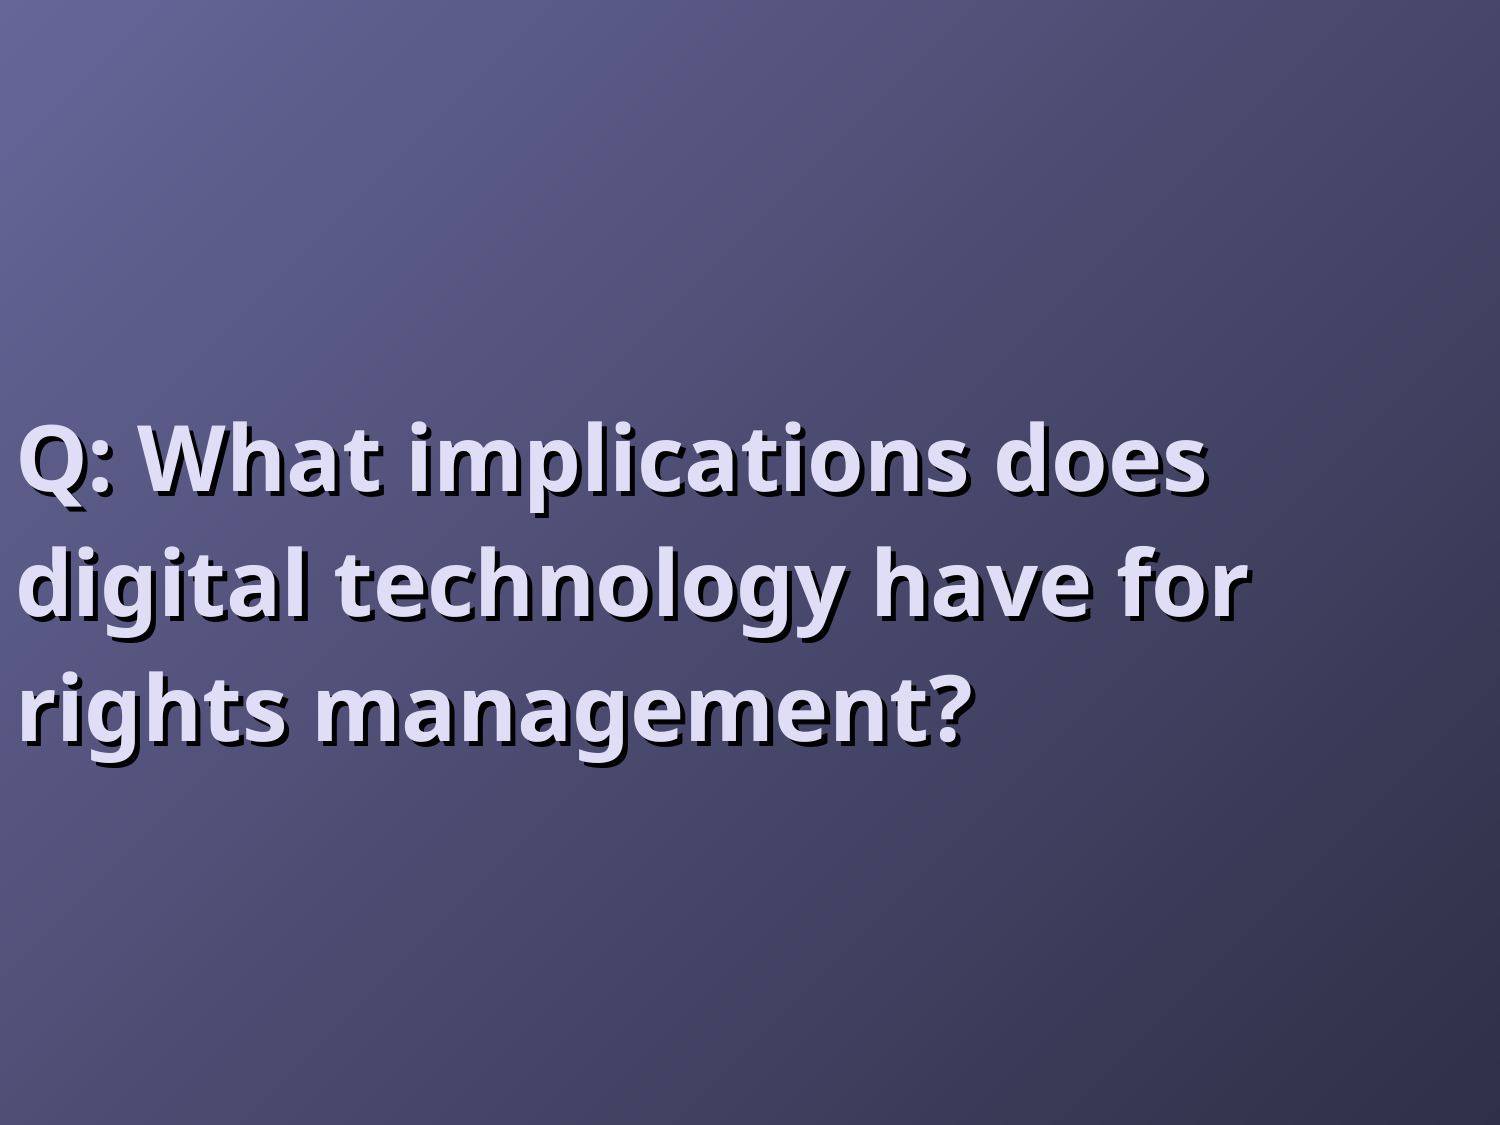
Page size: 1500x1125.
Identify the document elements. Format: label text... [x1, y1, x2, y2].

title Q: What implications does digital technology have for rights management? [0, 408, 1500, 754]
